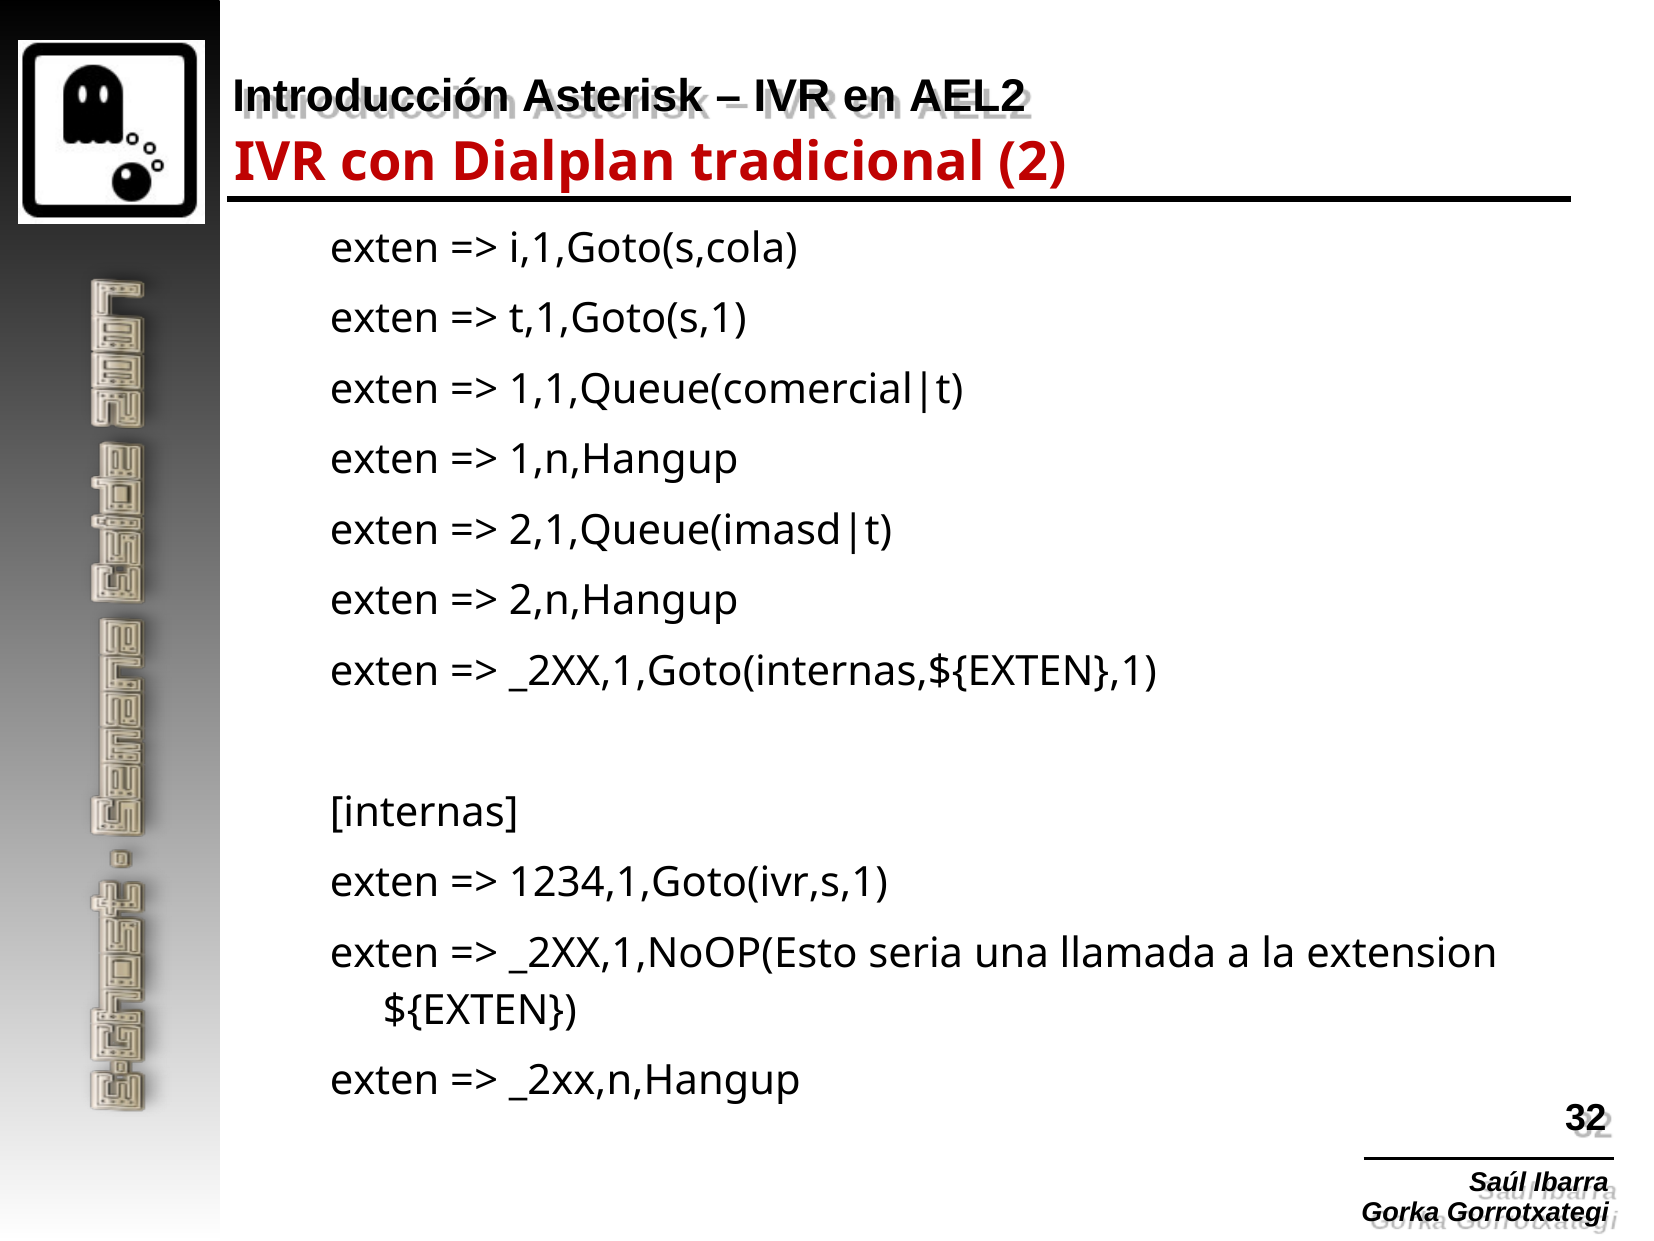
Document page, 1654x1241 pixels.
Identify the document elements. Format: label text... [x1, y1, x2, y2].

list exten => i,1,Goto(s,cola) exten => t,1,Goto(s,1) exten => 1,1,Queue(comercial|t) exten => 1,n,Hangup exten => 2,1,Queue(imasd|t) exten => 2,n,Hangup exten => _2XX,1,Goto(internas,${EXTEN},1) [internas] exten => 1234,1,Goto(ivr,s,1) exten => _2XX,1,NoOP(Esto seria una llamada a la extension ${EXTEN}) exten => _2xx,n,Hangup [312, 217, 1516, 1169]
picture [51, 250, 180, 1122]
title IVR con Dialplan tradicional (2) [234, 120, 1529, 199]
picture [18, 40, 205, 224]
